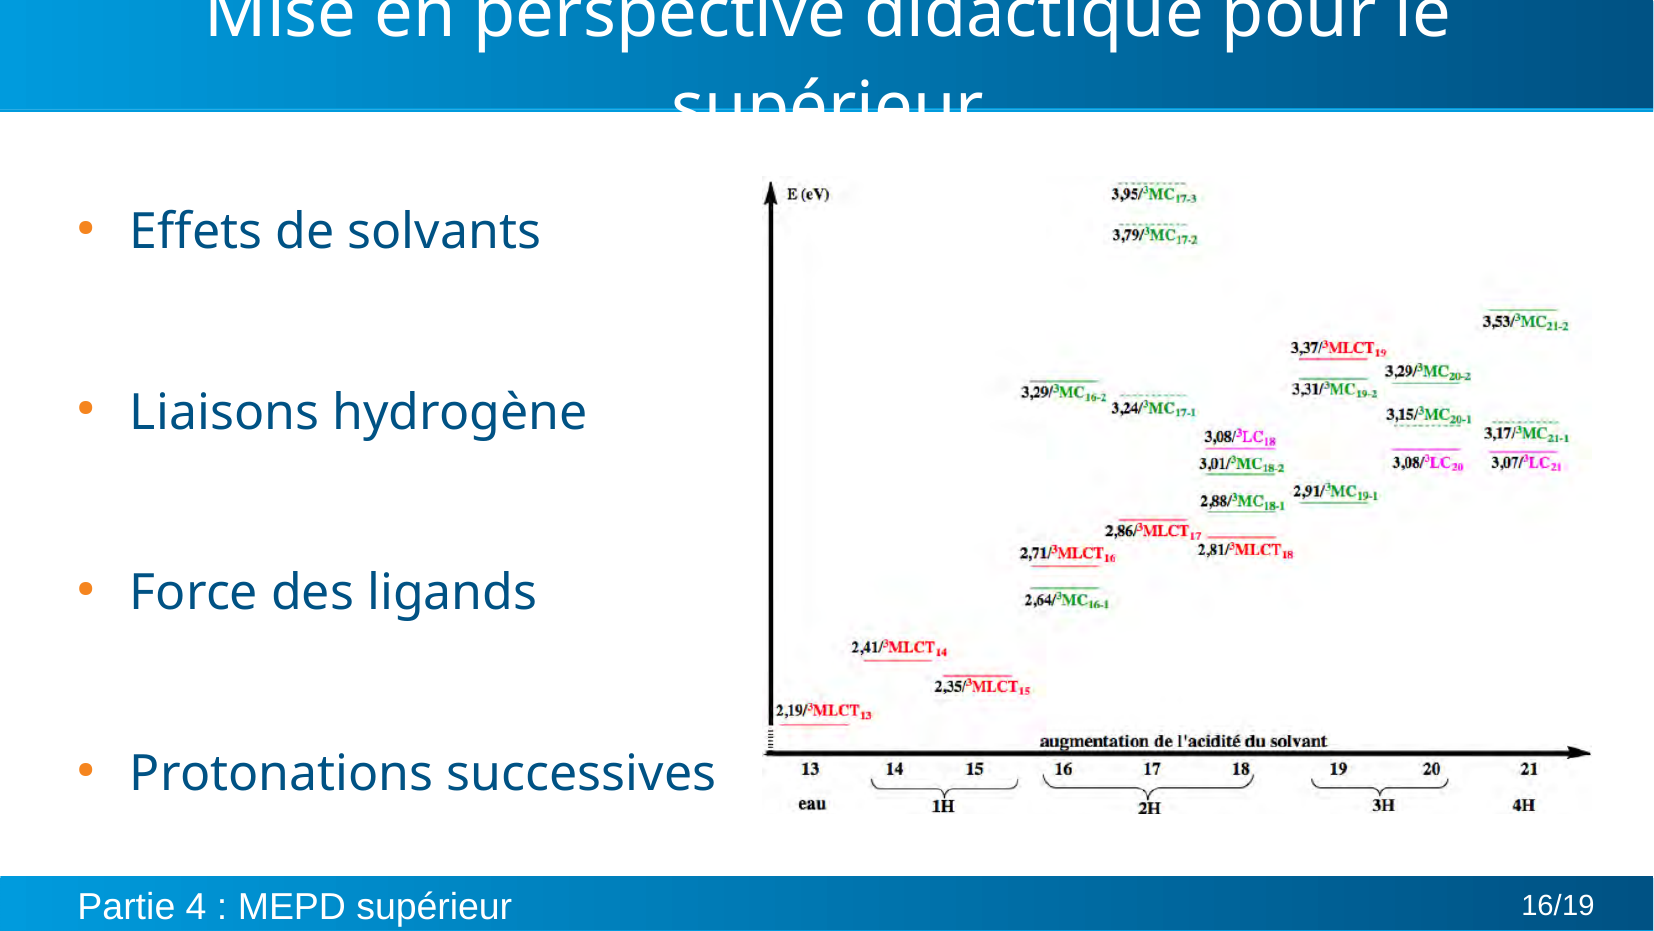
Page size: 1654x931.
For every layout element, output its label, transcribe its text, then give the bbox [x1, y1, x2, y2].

title Mise en perspective didactique pour le supérieur [60, 17, 1596, 97]
picture [747, 160, 1601, 821]
list Effets de solvants Liaisons hydrogène Force des ligands Protonations successives [59, 194, 747, 786]
text_box Partie 4 : MEPD supérieur [62, 878, 528, 931]
